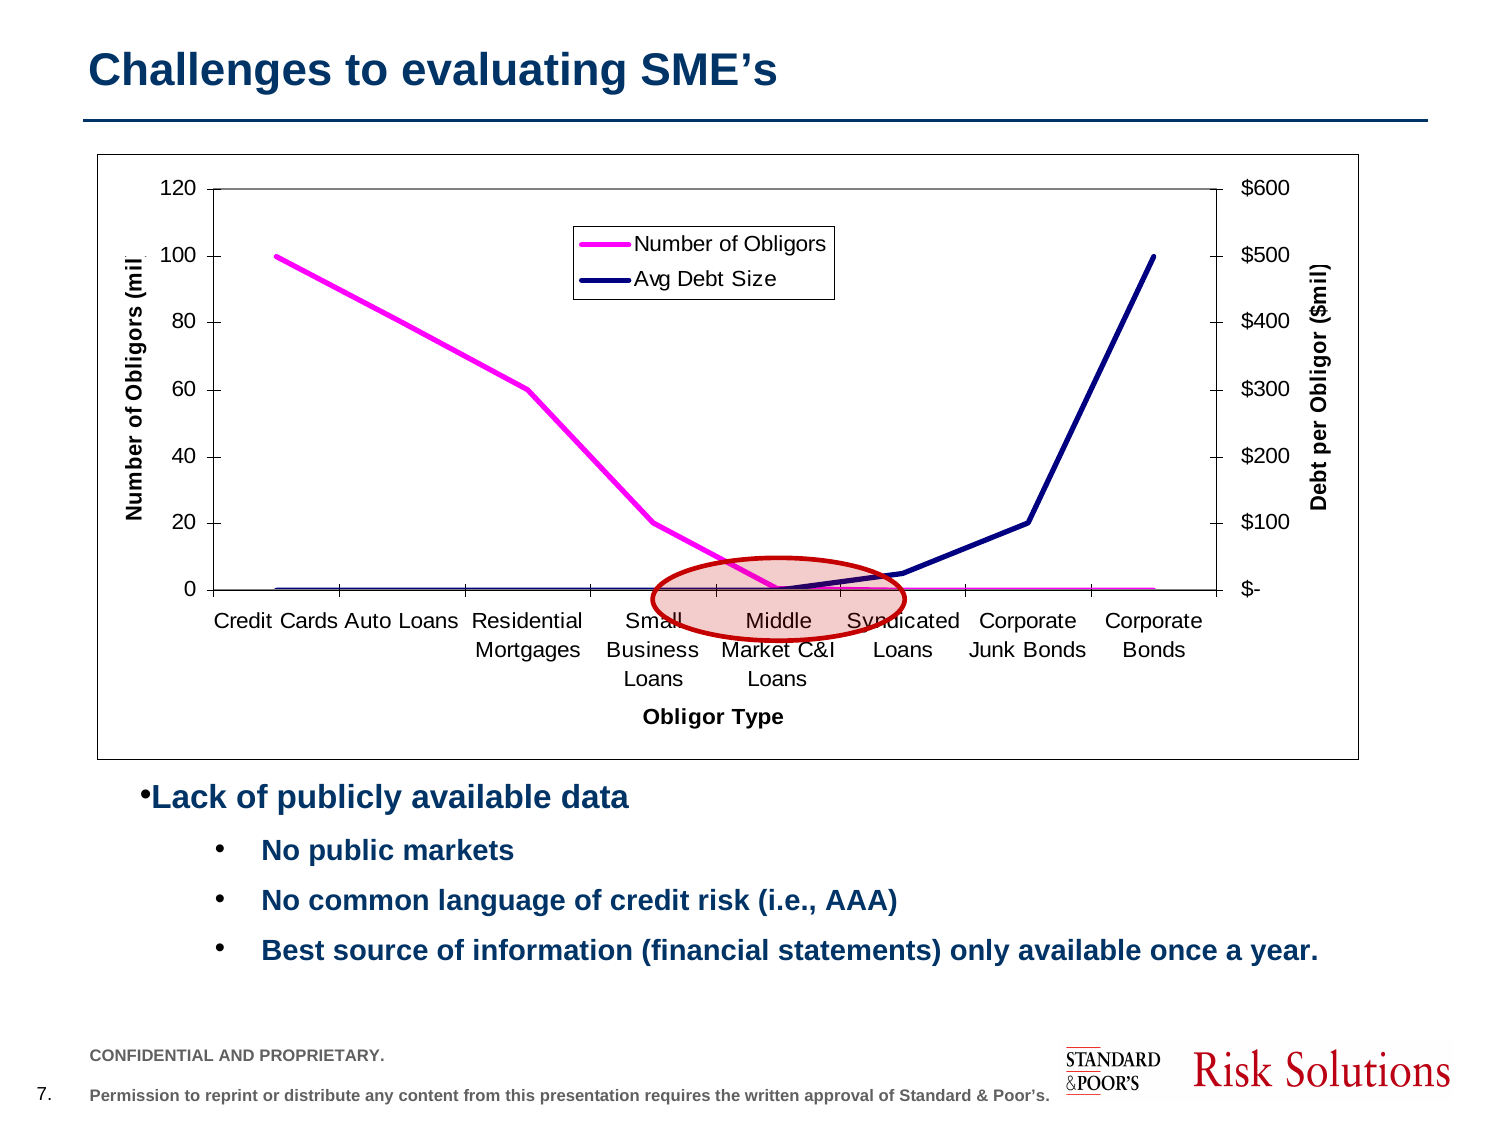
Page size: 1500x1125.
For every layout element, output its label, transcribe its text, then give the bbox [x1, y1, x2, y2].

chart [87, 145, 1369, 768]
picture [1058, 1039, 1453, 1101]
text_box [652, 557, 905, 641]
text_box Lack of publicly available data No public markets No common language of credit risk (i.e., AAA) Best source of information (financial statements) only available once a year. [124, 778, 1385, 972]
title Challenges to evaluating SME’s [73, 27, 1429, 103]
